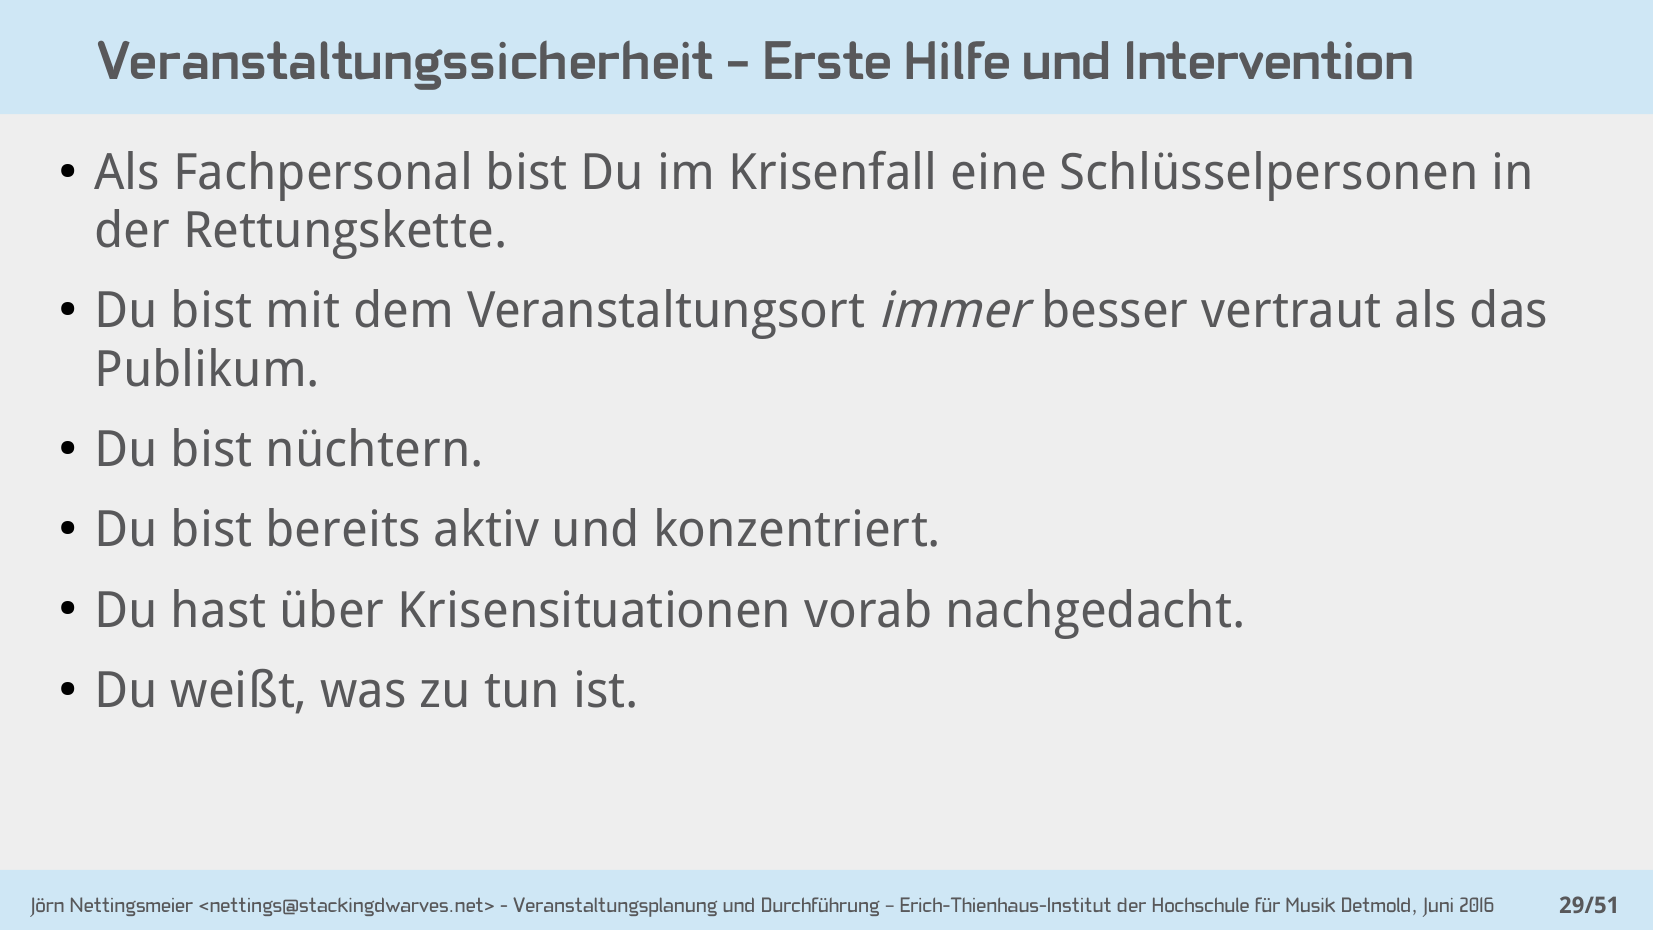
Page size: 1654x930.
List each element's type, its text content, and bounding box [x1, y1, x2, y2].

list Als Fachpersonal bist Du im Krisenfall eine Schlüsselpersonen in der Rettungskette. Du bist mit dem Veranstaltungsort immer besser vertraut als das Publikum. Du bist nüchtern. Du bist bereits aktiv und konzentriert. Du hast über Krisensituationen vorab nachgedacht. Du weißt, was zu tun ist. [58, 142, 1576, 876]
title Veranstaltungssicherheit – Erste Hilfe und Intervention [97, 0, 1537, 137]
